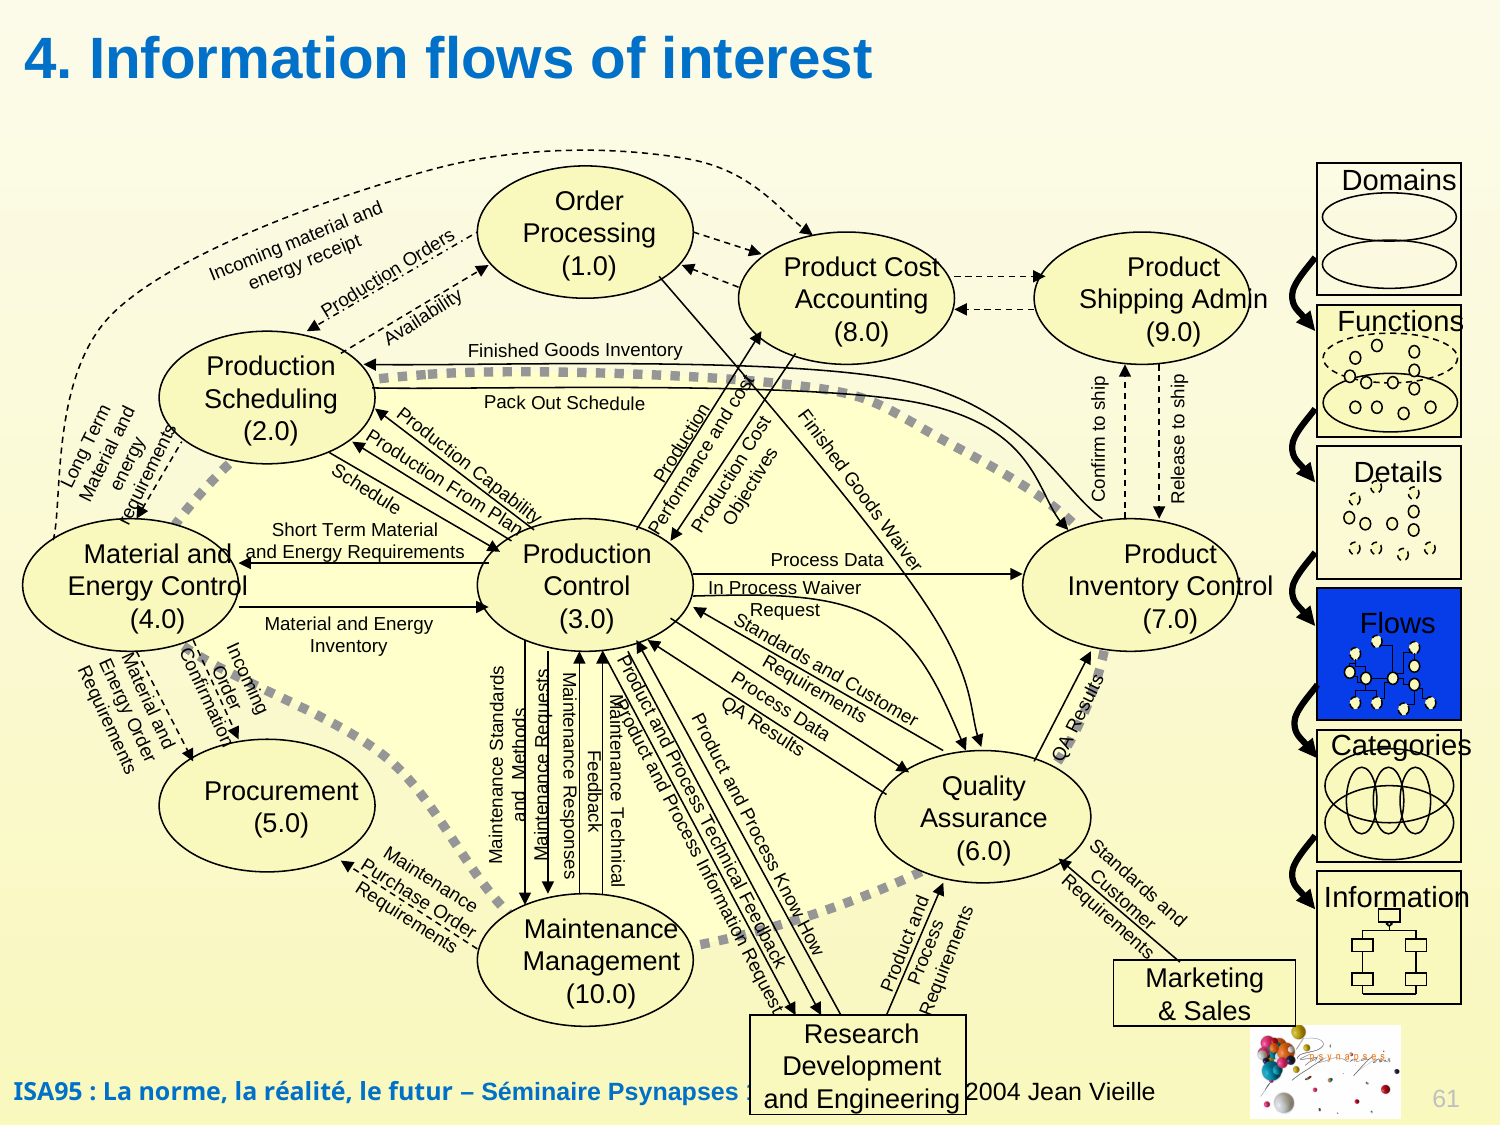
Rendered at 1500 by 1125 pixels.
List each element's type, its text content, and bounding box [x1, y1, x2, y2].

text_box Release to ship [1158, 360, 1195, 518]
text_box Marketing & Sales [1113, 959, 1296, 1027]
text_box In Process Waiver Request [694, 568, 876, 628]
text_box Material and Energy Inventory [251, 604, 447, 664]
title 4. Information flows of interest [9, 12, 1476, 151]
text_box [1403, 769, 1429, 792]
text_box [1336, 798, 1346, 811]
text_box Research Development and Engineering [750, 1015, 966, 1115]
text_box [1326, 768, 1355, 802]
text_box [1395, 768, 1409, 779]
text_box Production From Plan [347, 410, 544, 554]
text_box [850, 730, 901, 764]
text_box [263, 608, 524, 874]
text_box [1370, 542, 1382, 555]
text_box [1317, 768, 1462, 863]
text_box [876, 575, 1105, 758]
text_box Product and Process Information Request [597, 679, 803, 1033]
text_box [761, 391, 768, 397]
text_box Production Control (3.0) [477, 518, 694, 652]
text_box [1424, 542, 1436, 555]
text_box [794, 621, 965, 768]
text_box [1408, 505, 1420, 518]
text_box [230, 564, 482, 638]
text_box [1403, 788, 1429, 820]
text_box [1422, 768, 1452, 802]
text_box Product Cost Accounting (8.0) [738, 232, 955, 365]
text_box Production Performance and cost [610, 342, 771, 554]
picture [1250, 1025, 1401, 1119]
text_box [668, 442, 875, 574]
text_box [479, 526, 503, 546]
text_box [405, 389, 691, 520]
text_box Production Orders [301, 209, 474, 335]
text_box Maintenance Responses [552, 658, 590, 894]
text_box Categories [1317, 719, 1487, 768]
text_box Product and Process Technical Feedback [601, 635, 806, 973]
text_box [373, 389, 397, 416]
text_box [767, 391, 803, 410]
text_box [1431, 797, 1443, 812]
text_box [1408, 496, 1419, 500]
text_box Schedule [313, 444, 422, 533]
text_box Process Data [757, 540, 898, 577]
text_box [774, 383, 840, 392]
text_box [833, 735, 901, 790]
text_box [670, 706, 783, 925]
text_box Product and Process Technical Feedback [665, 742, 798, 982]
text_box Flows [1346, 598, 1450, 647]
text_box Production Cost Objectives [673, 396, 807, 564]
text_box [678, 596, 713, 639]
text_box [1350, 817, 1371, 832]
text_box Standards and Customer Requirements [704, 628, 939, 764]
text_box [1380, 824, 1397, 832]
text_box Quality Assurance (6.0) [874, 750, 1091, 883]
text_box Production Scheduling (2.0) [159, 331, 376, 464]
text_box [1317, 588, 1462, 719]
text_box [723, 722, 914, 913]
text_box [1386, 517, 1398, 530]
text_box QA Results [1033, 654, 1121, 780]
text_box [1348, 788, 1374, 820]
text_box [1326, 806, 1452, 858]
text_box Finished Goods Inventory [454, 330, 697, 368]
text_box Material and Energy Control (4.0) [22, 519, 239, 651]
text_box Product and Process Know How [675, 693, 843, 976]
text_box [1349, 542, 1361, 555]
text_box [1343, 511, 1355, 524]
text_box Process Data [713, 653, 851, 759]
text_box Material and Energy Order Requirements [62, 627, 197, 793]
text_box [1317, 304, 1462, 437]
text_box Procurement (5.0) [159, 739, 376, 872]
text_box Maintenance Requests [521, 654, 560, 875]
text_box Maintenance Technical Feedback [578, 680, 637, 903]
text_box [581, 651, 602, 681]
text_box Maintenance Standards and Methods [476, 651, 537, 879]
text_box [479, 878, 524, 913]
text_box Functions [1324, 295, 1479, 345]
text_box [1408, 523, 1420, 537]
text_box [1377, 769, 1400, 785]
text_box Long Term Material and energy requirements [39, 374, 193, 543]
text_box [603, 664, 614, 680]
text_box Product Inventory Control (7.0) [1022, 518, 1238, 652]
text_box Product and Process Technical Feedback [636, 686, 673, 745]
text_box [526, 641, 578, 658]
text_box [175, 454, 365, 560]
text_box Pack Out Schedule [470, 383, 660, 422]
text_box Maintenance Purchase Order Requirements [330, 820, 509, 976]
text_box Production Capability [378, 387, 563, 543]
text_box [1317, 921, 1462, 1004]
text_box [1397, 548, 1409, 561]
text_box Finished Goods Waiver [782, 389, 943, 591]
text_box Incoming Order Confirmation [163, 610, 294, 766]
text_box [1349, 496, 1361, 506]
text_box [637, 775, 722, 947]
text_box Domains [1328, 154, 1471, 203]
text_box Short Term Material and Energy Requirements [232, 510, 479, 570]
text_box [479, 542, 490, 562]
text_box [1052, 505, 1077, 530]
text_box Confirm to ship [1079, 362, 1116, 517]
text_box [649, 623, 728, 681]
text_box Product Shipping Admin (9.0) [1034, 232, 1250, 365]
text_box [1377, 787, 1400, 821]
text_box [1368, 768, 1382, 779]
text_box [1406, 817, 1427, 832]
text_box [641, 640, 715, 709]
text_box Information [1310, 871, 1484, 921]
text_box Order Processing (1.0) [477, 165, 694, 299]
text_box Availability [363, 269, 482, 363]
text_box Maintenance Management (10.0) [477, 894, 694, 1027]
text_box [526, 875, 563, 904]
text_box Standards and Customer Requirements [1041, 819, 1207, 980]
text_box Incoming material and energy receipt [190, 183, 409, 318]
text_box [763, 382, 774, 389]
text_box Details [1340, 447, 1457, 496]
text_box [372, 371, 699, 387]
text_box [813, 393, 1067, 574]
text_box [1359, 517, 1371, 530]
text_box [1348, 769, 1374, 793]
text_box [339, 442, 454, 510]
text_box Product and Process Requirements [860, 869, 990, 1034]
text_box QA Results [710, 677, 826, 774]
